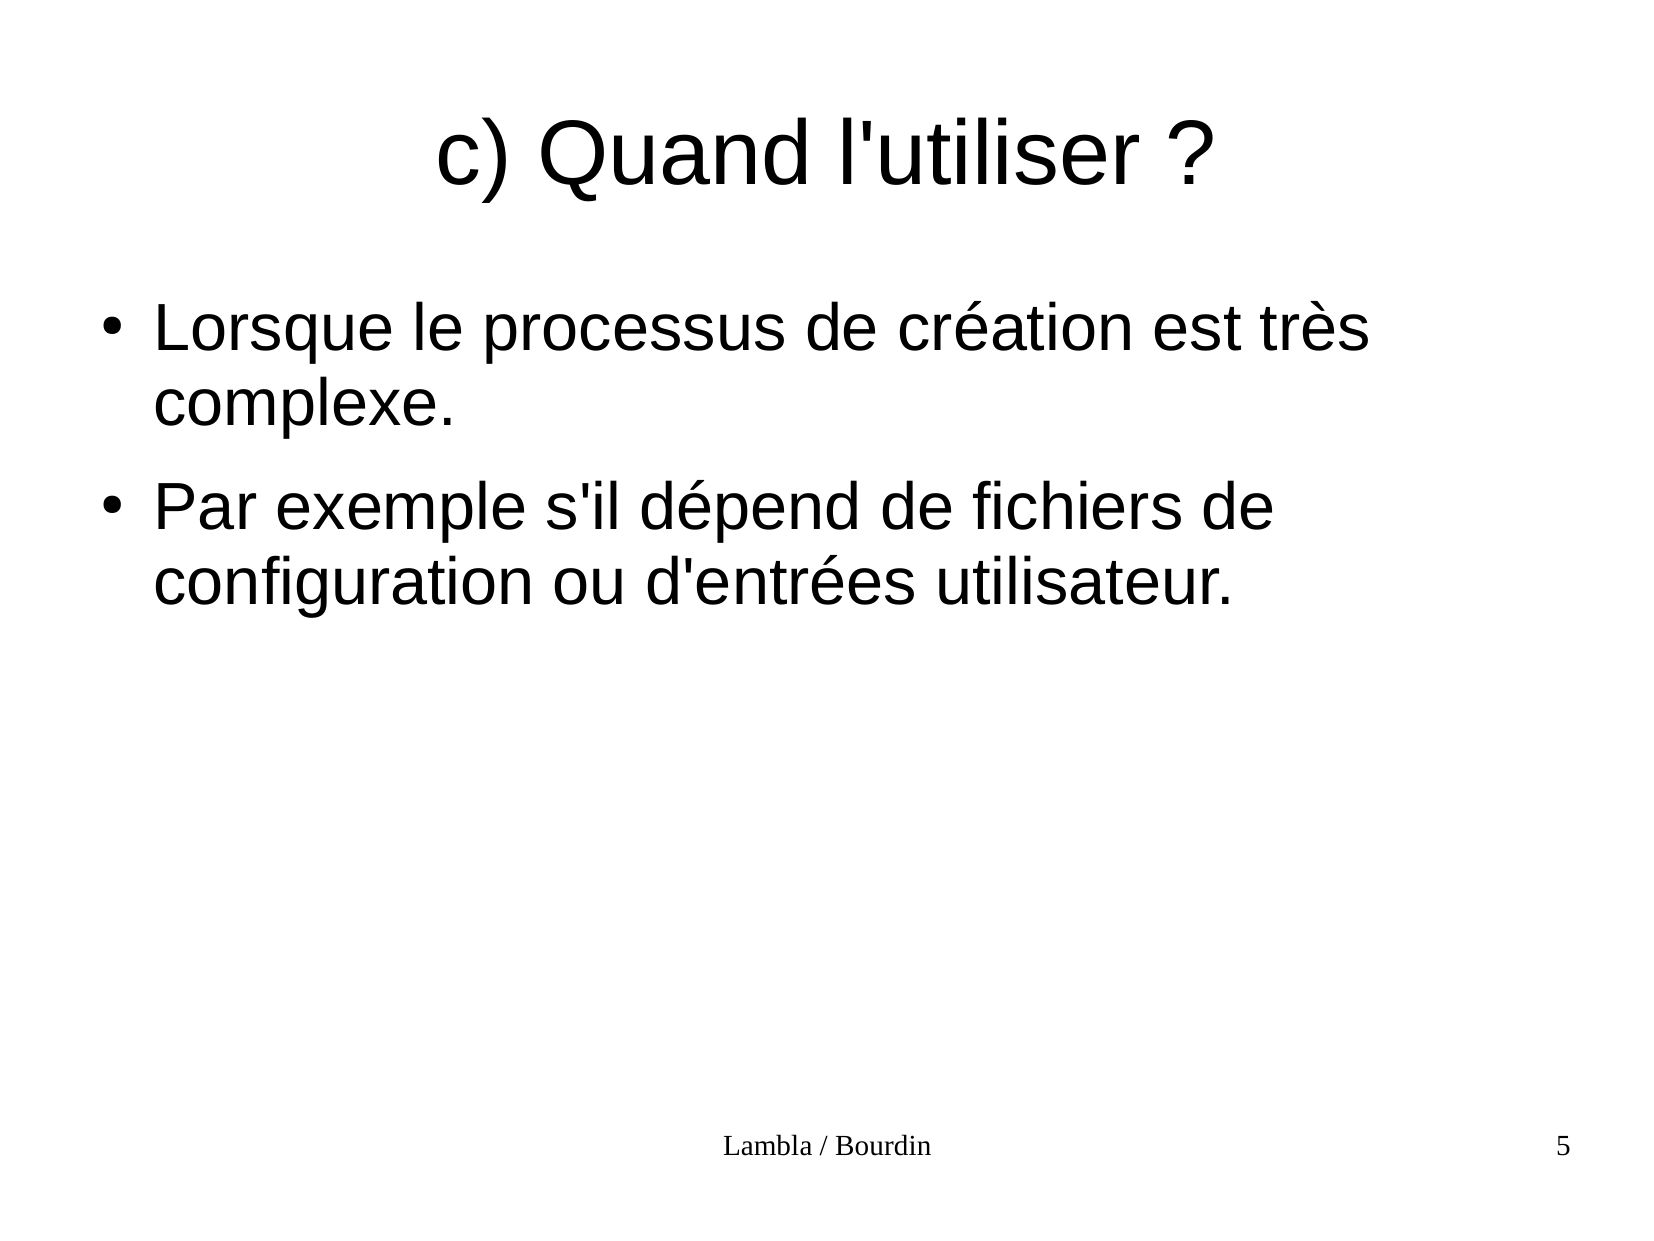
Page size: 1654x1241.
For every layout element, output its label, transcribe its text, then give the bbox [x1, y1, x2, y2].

list Lorsque le processus de création est très complexe. Par exemple s'il dépend de fichiers de configuration ou d'entrées utilisateur. [82, 290, 1571, 1109]
title c) Quand l'utiliser ? [82, 49, 1571, 257]
